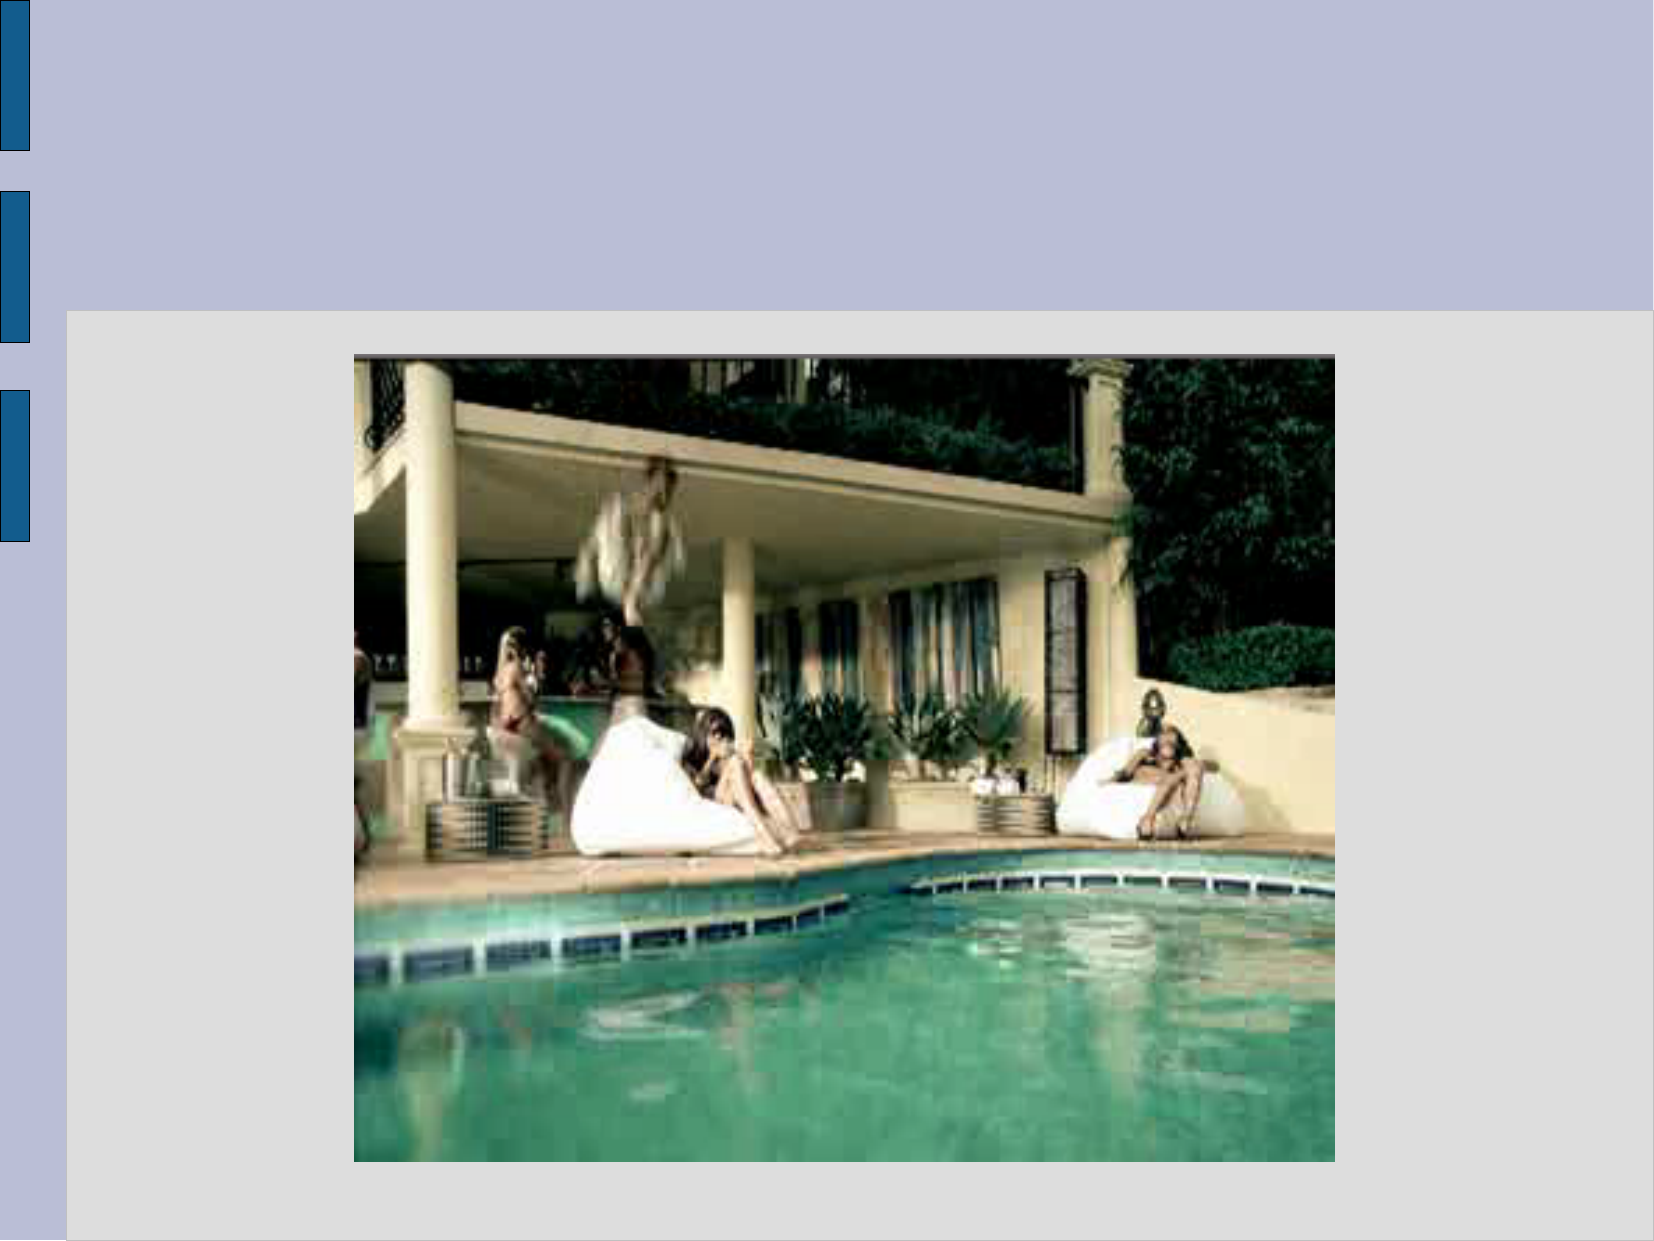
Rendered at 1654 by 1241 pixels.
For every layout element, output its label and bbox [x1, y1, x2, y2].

picture [354, 354, 1335, 1162]
